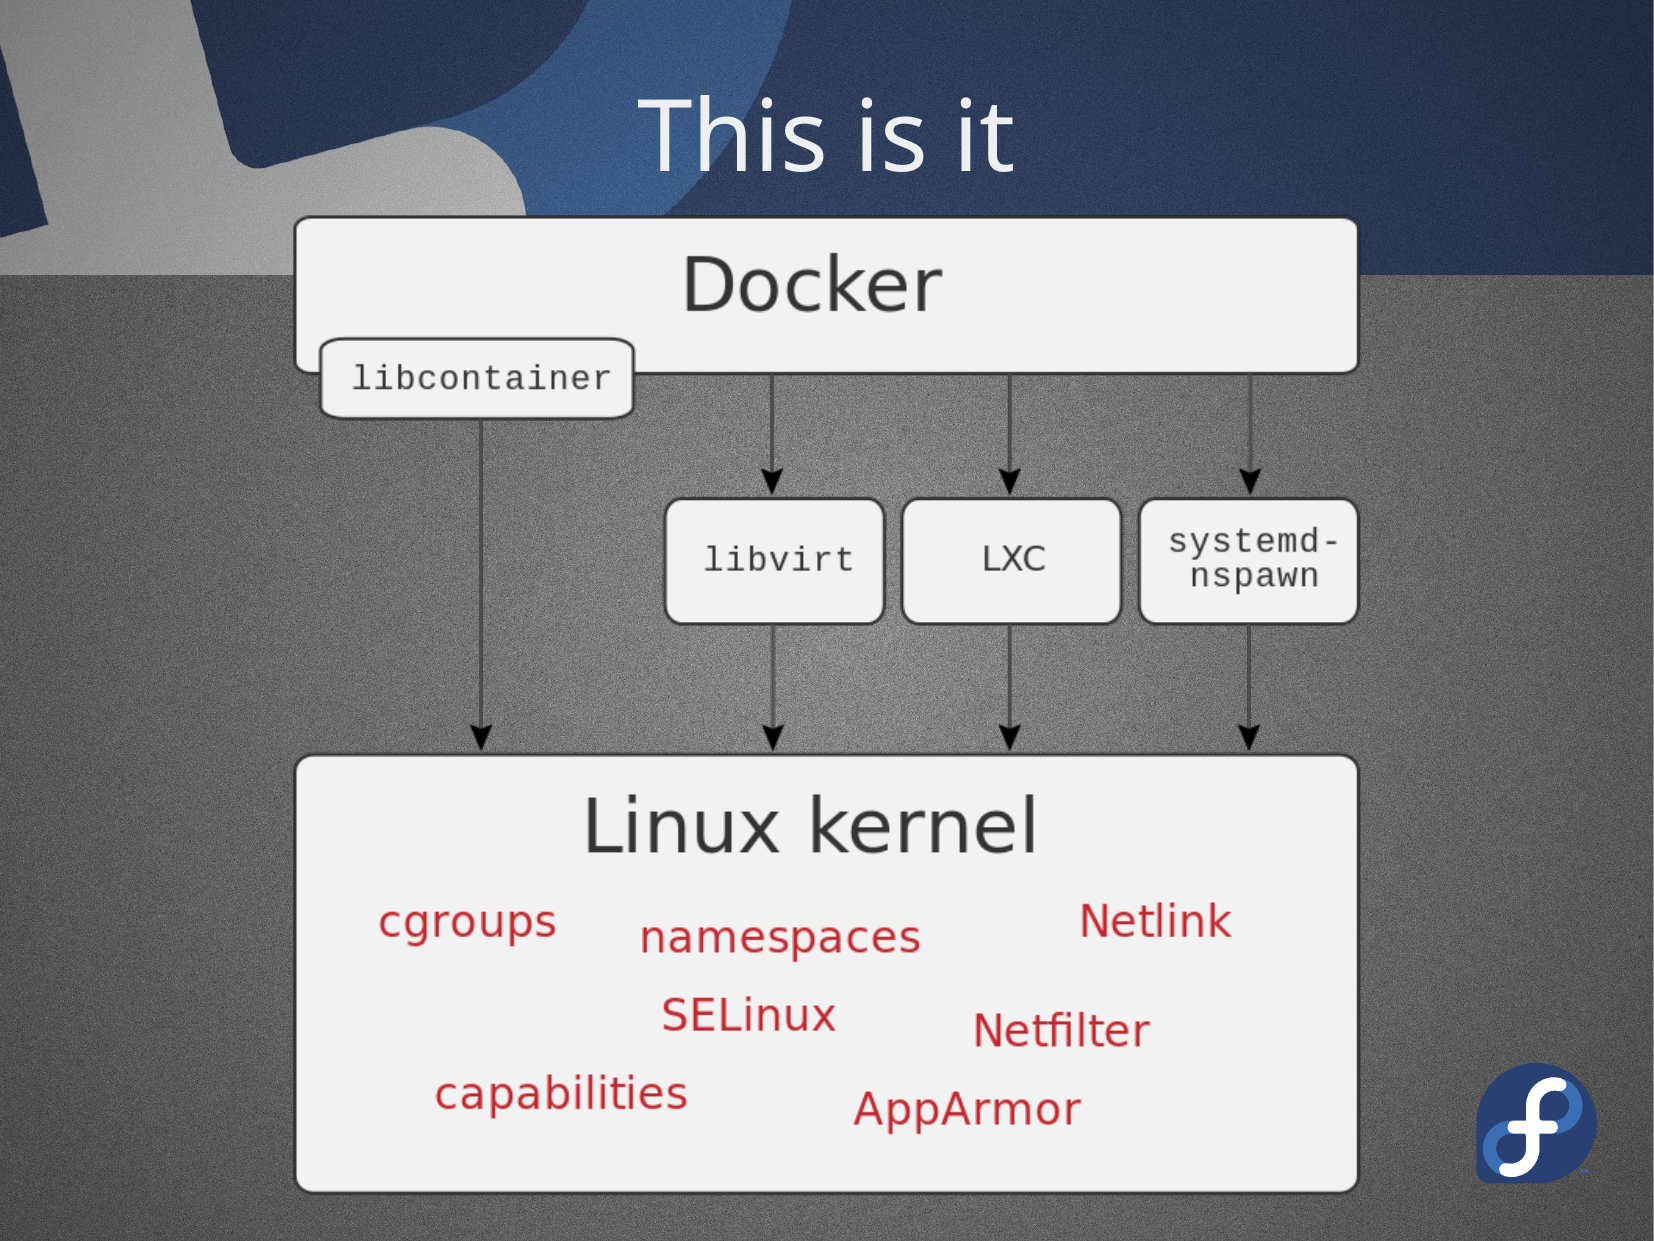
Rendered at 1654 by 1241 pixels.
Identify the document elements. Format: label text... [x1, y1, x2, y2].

title This is it [88, 29, 1565, 237]
picture [0, 0, 1654, 1241]
